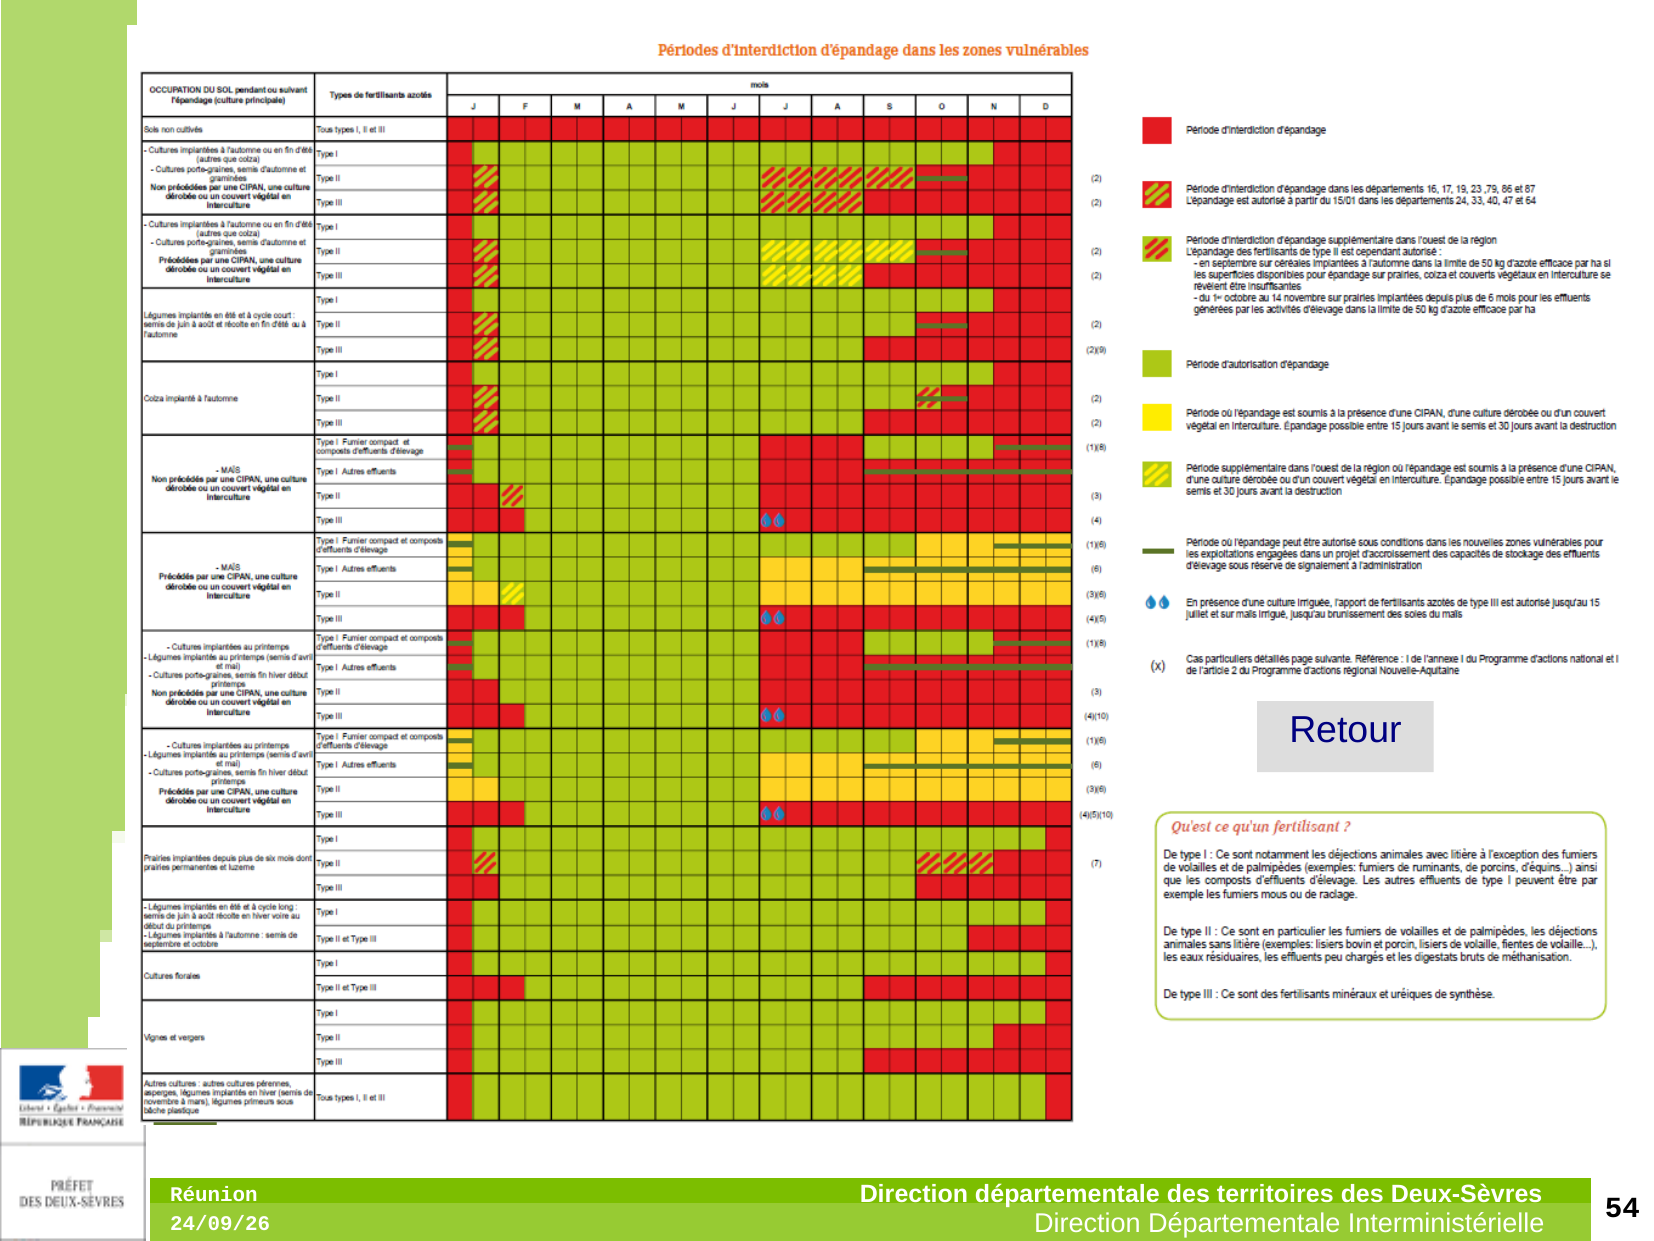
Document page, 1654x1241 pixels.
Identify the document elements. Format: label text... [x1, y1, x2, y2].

text_box Retour [1257, 701, 1434, 773]
picture [0, 0, 1654, 1241]
